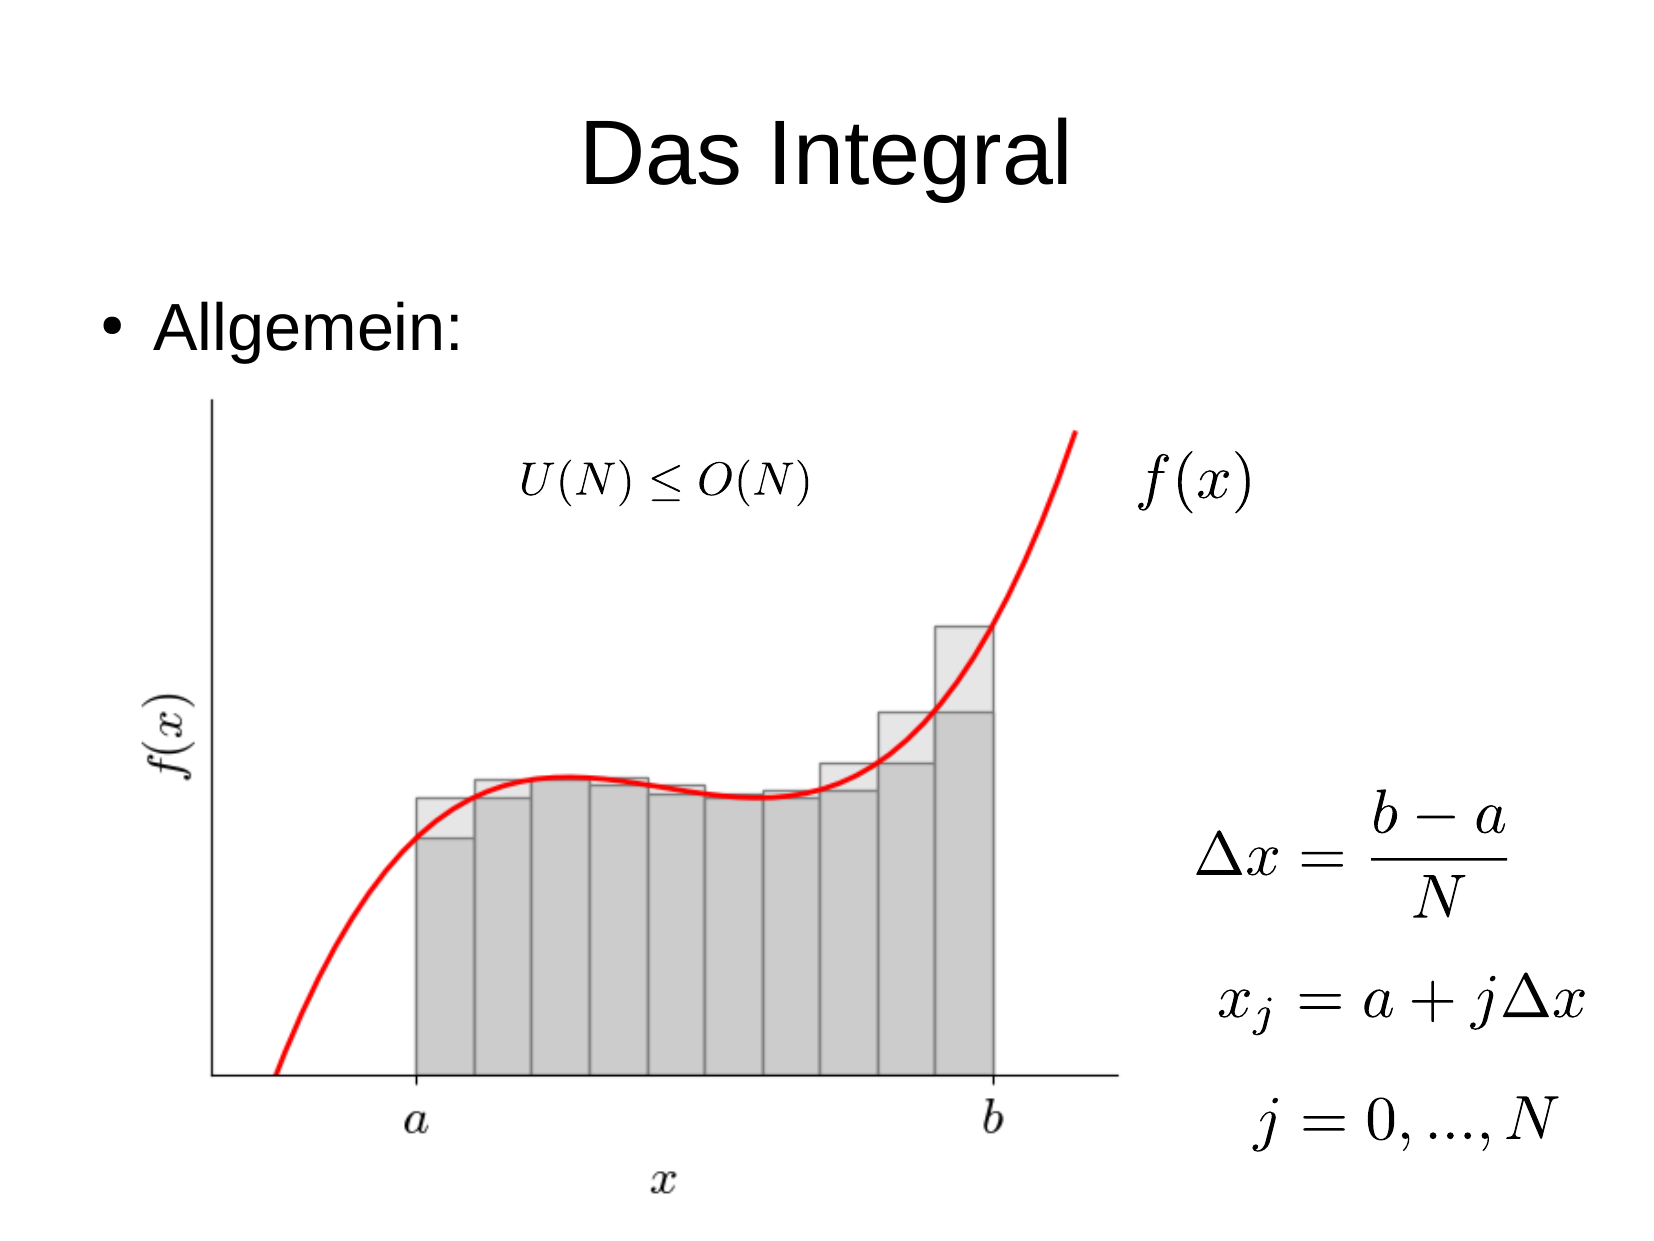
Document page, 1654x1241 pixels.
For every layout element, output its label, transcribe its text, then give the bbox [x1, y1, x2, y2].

list Allgemein: [82, 290, 1571, 1094]
text_box [1193, 789, 1508, 918]
text_box [518, 459, 813, 507]
text_box [1252, 1096, 1561, 1152]
picture [122, 1094, 1141, 1224]
text_box [1134, 451, 1256, 514]
title Das Integral [82, 56, 1571, 250]
text_box [1216, 972, 1588, 1036]
